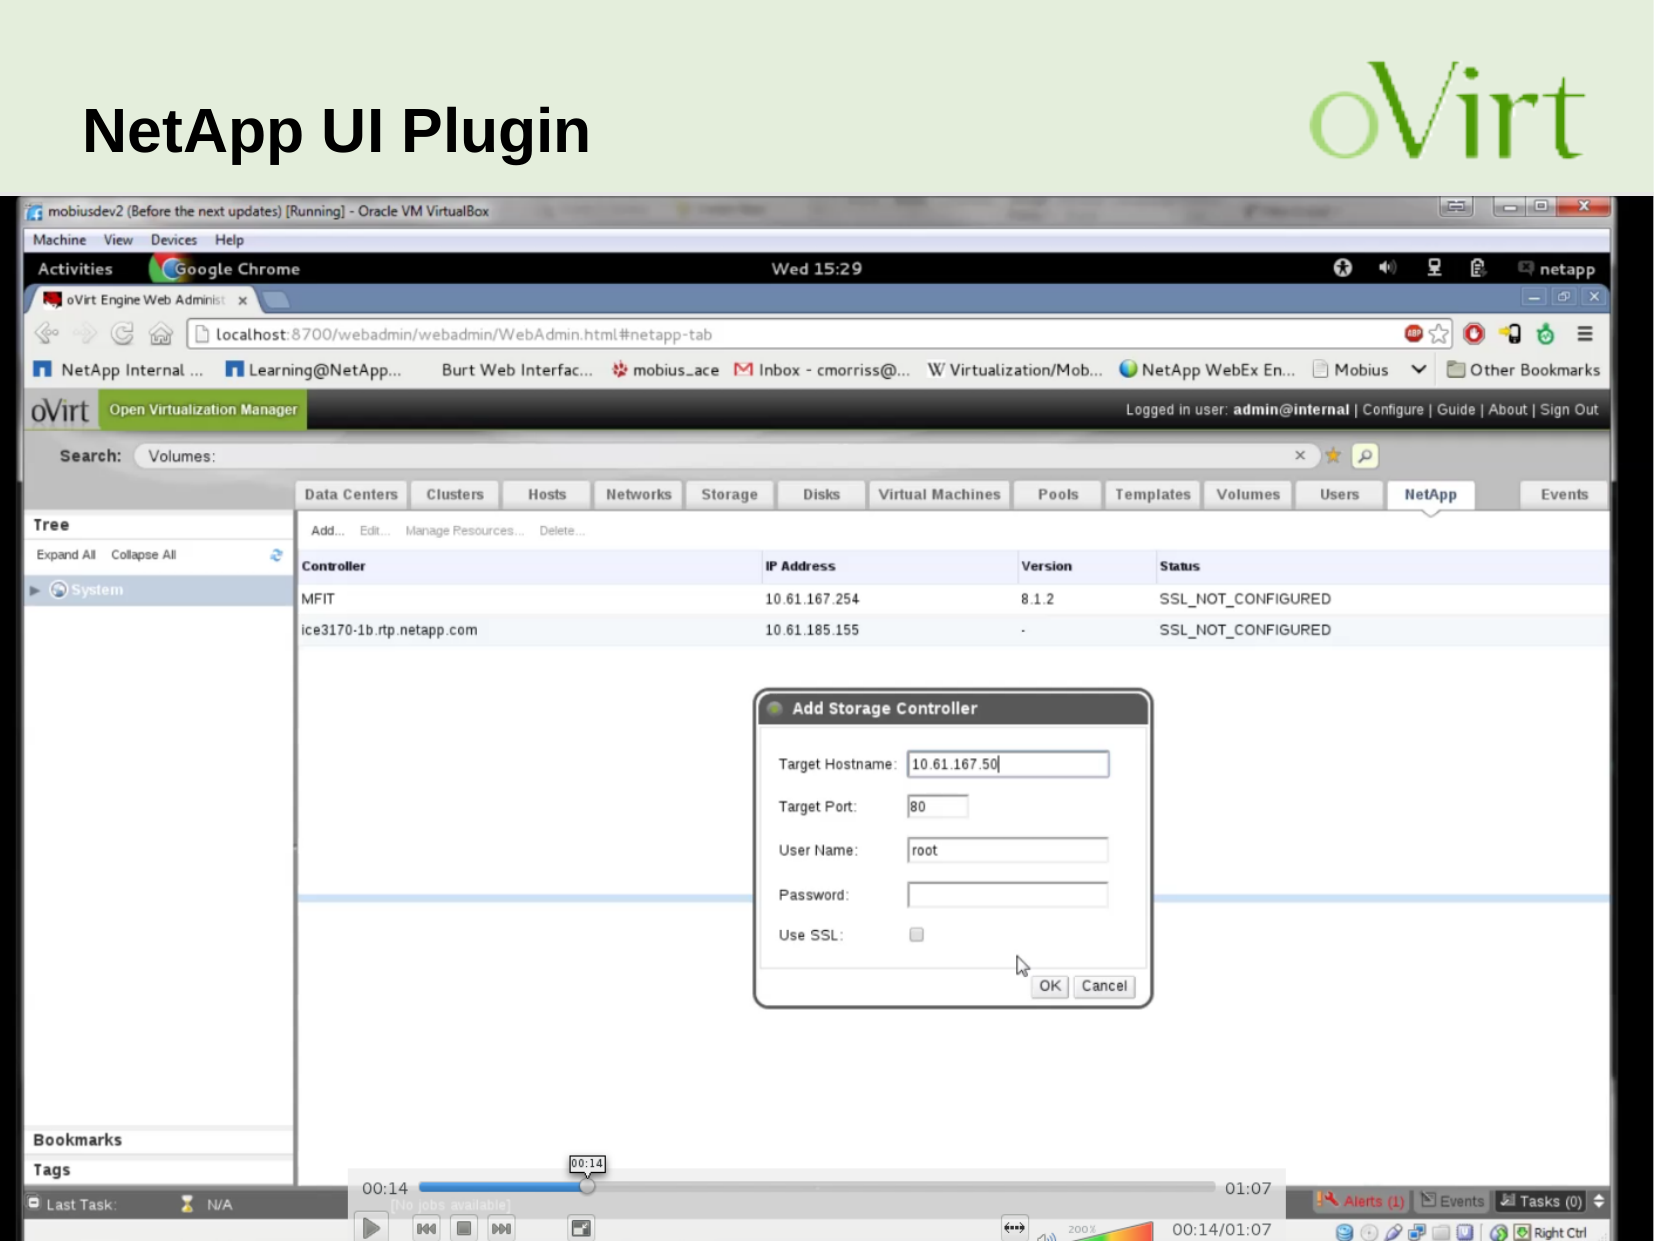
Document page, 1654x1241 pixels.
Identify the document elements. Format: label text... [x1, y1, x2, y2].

picture [0, 196, 1654, 1241]
picture [1290, 36, 1613, 180]
title NetApp UI Plugin [82, 37, 1571, 196]
